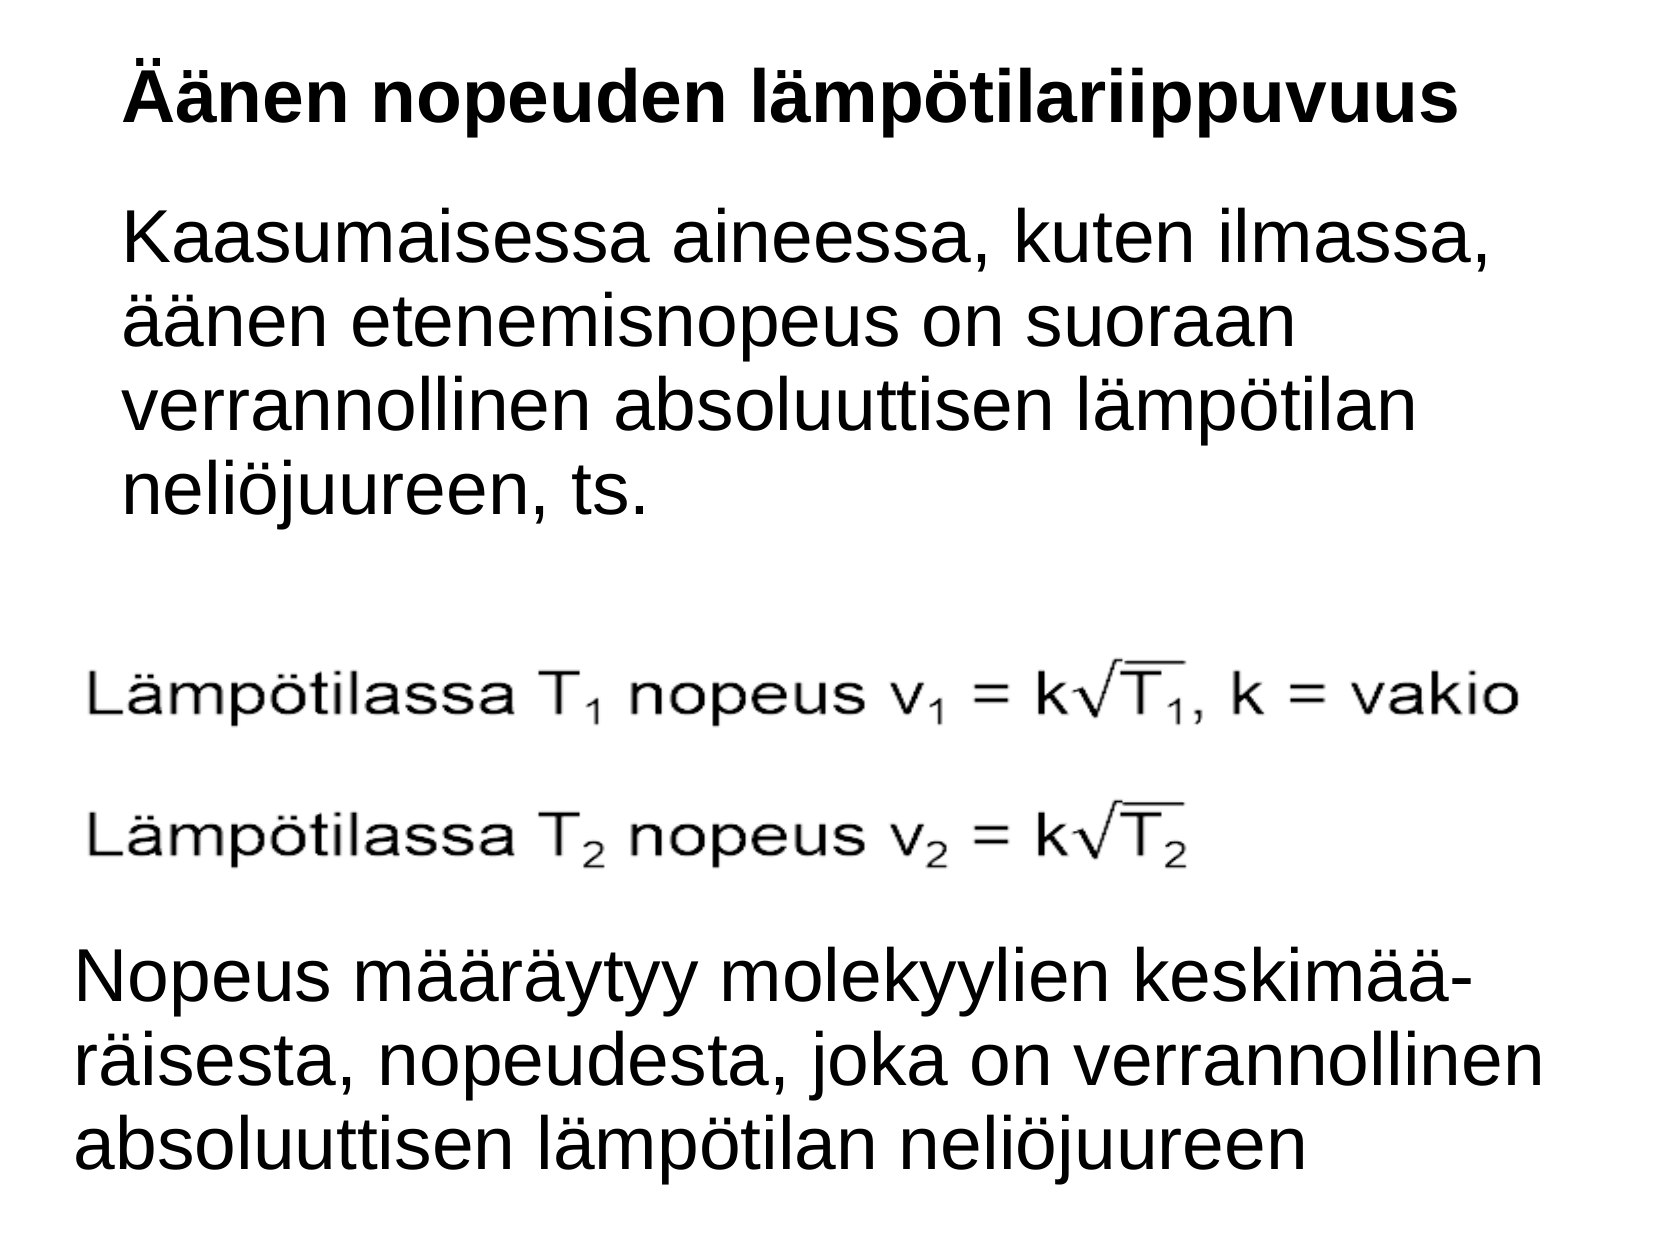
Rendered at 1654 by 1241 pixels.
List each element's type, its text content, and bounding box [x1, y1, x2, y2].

text_box Äänen nopeuden lämpötilariippuvuus Kaasumaisessa aineessa, kuten ilmassa, äänen etenemisnopeus on suoraan verrannollinen absoluuttisen lämpötilan neliöjuureen, ts. [106, 47, 1512, 538]
text_box Nopeus määräytyy molekyylien keskimää-räisesta, nopeudesta, joka on verrannollinen absoluuttisen lämpötilan neliöjuureen [59, 926, 1595, 1193]
picture [23, 574, 1621, 922]
